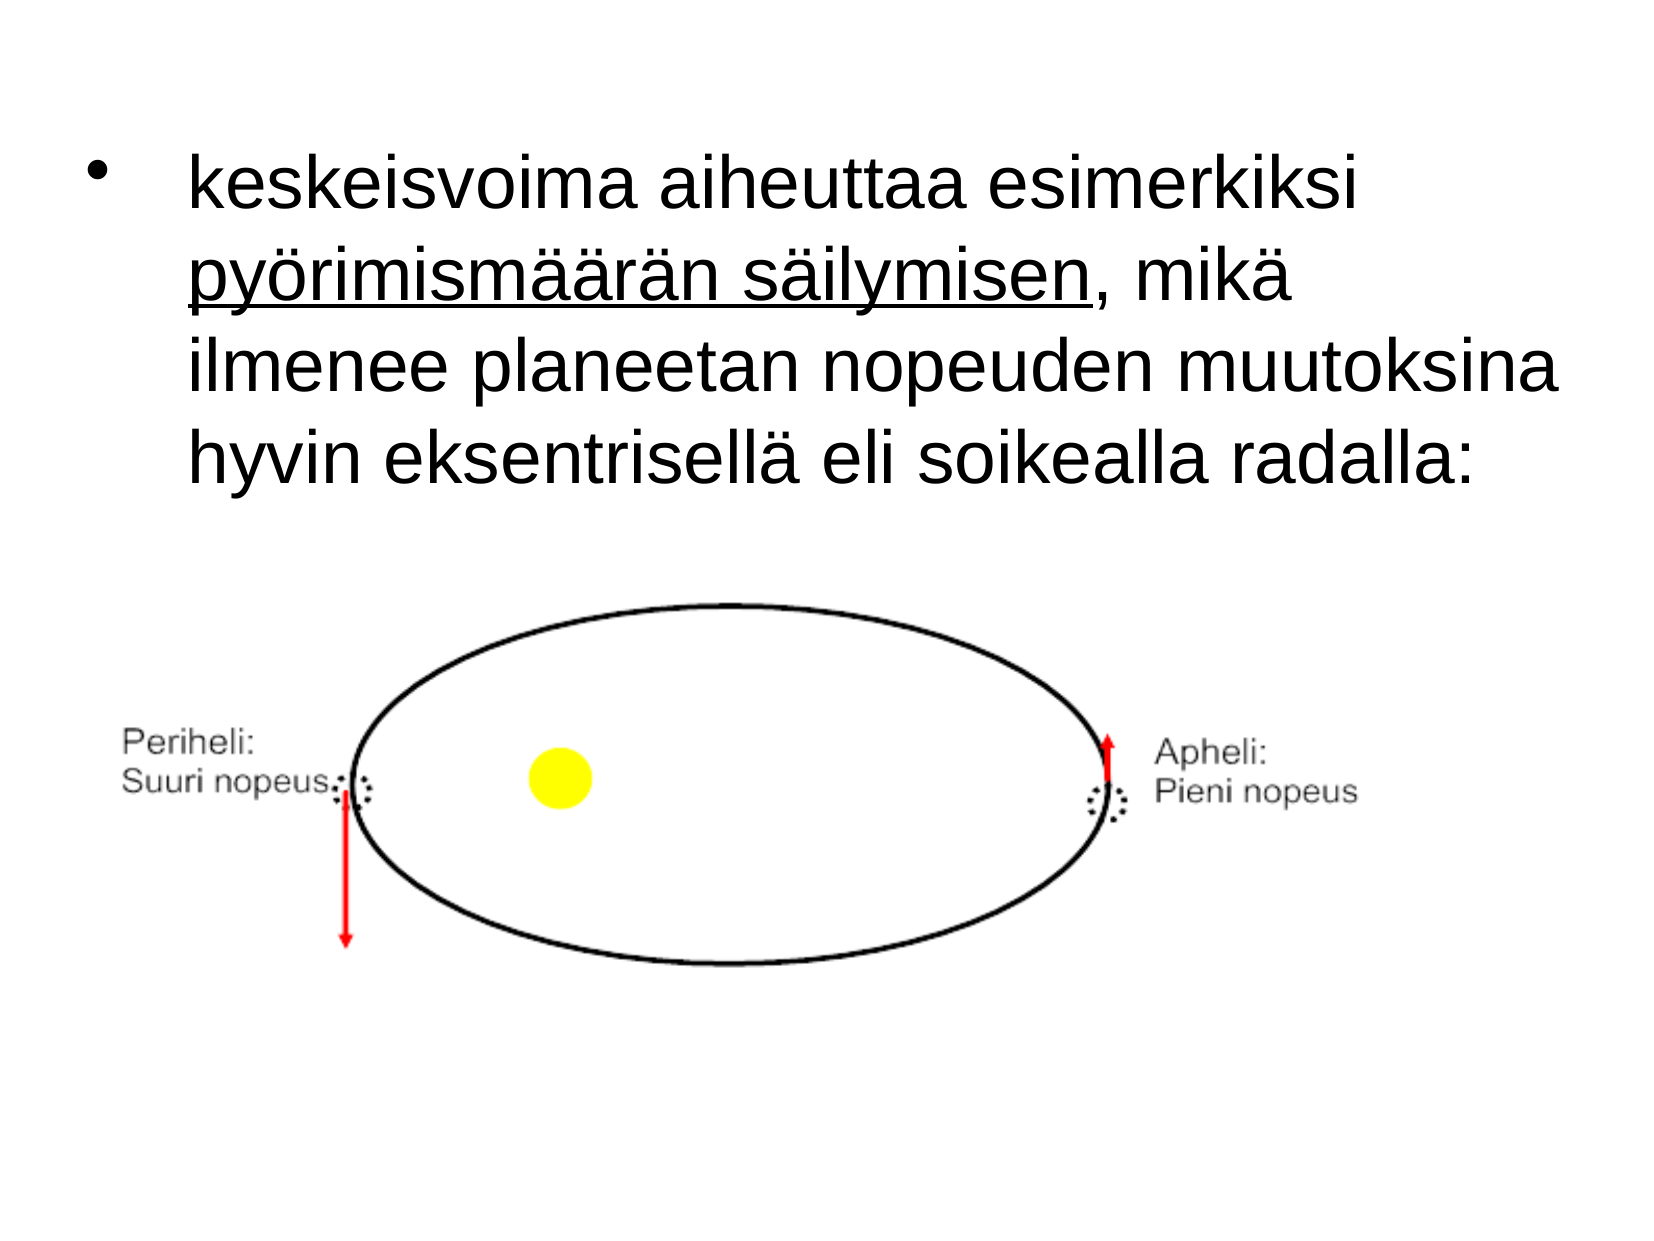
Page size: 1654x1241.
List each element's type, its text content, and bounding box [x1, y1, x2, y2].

picture [59, 561, 1434, 1004]
text_box keskeisvoima aiheuttaa esimerkiksi pyörimismäärän säilymisen, mikä ilmenee planeetan nopeuden muutoksina hyvin eksentrisellä eli soikealla radalla: [70, 124, 1577, 484]
